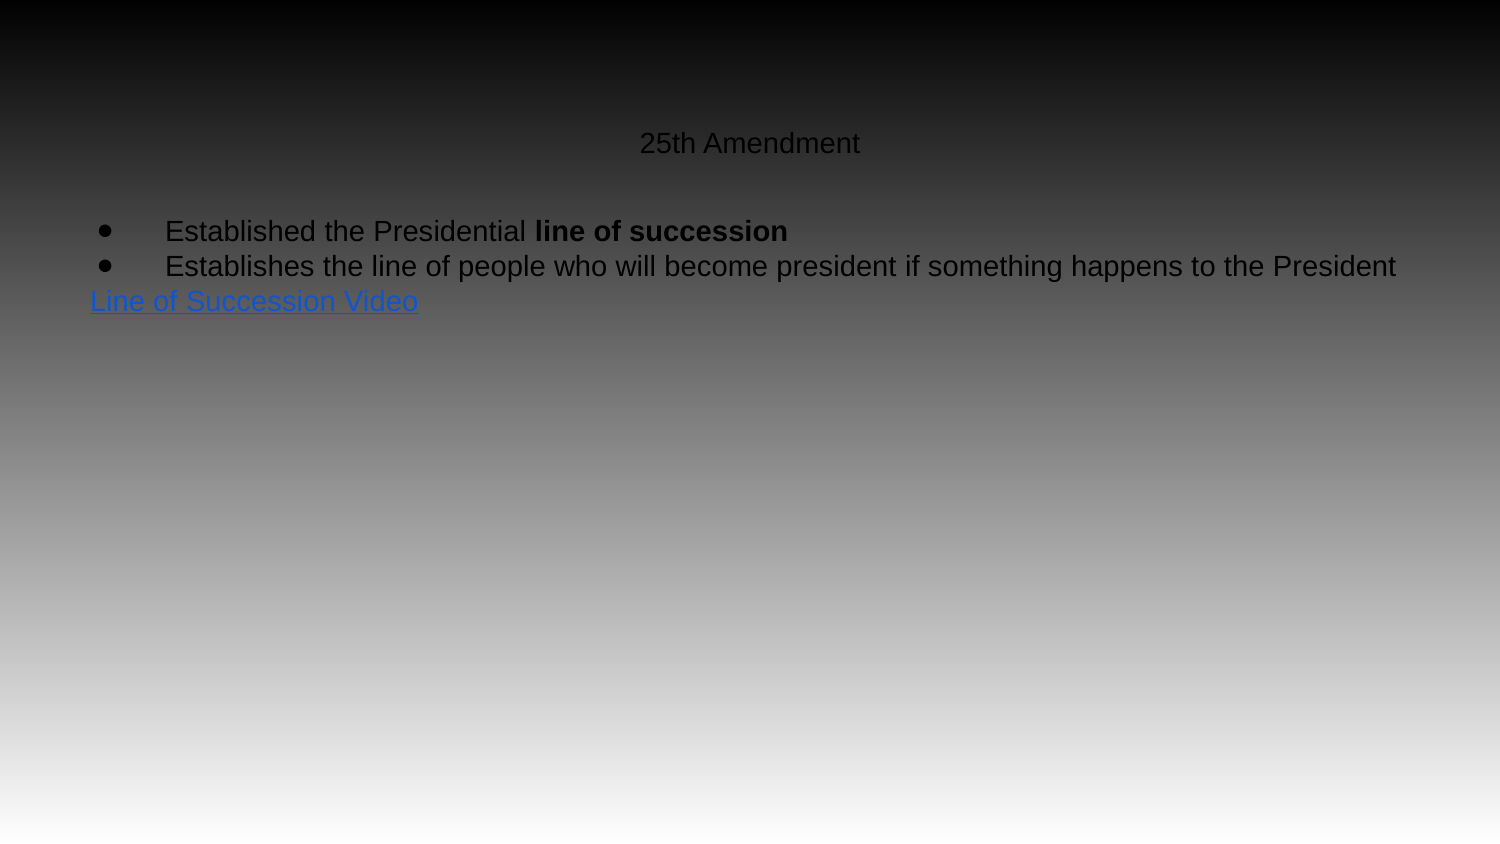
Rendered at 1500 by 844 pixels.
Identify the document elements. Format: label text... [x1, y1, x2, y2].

list Established the Presidential line of succession Establishes the line of people who will become president if something happens to the President Line of Succession Video [75, 196, 1425, 808]
title 25th Amendment [75, 33, 1425, 175]
